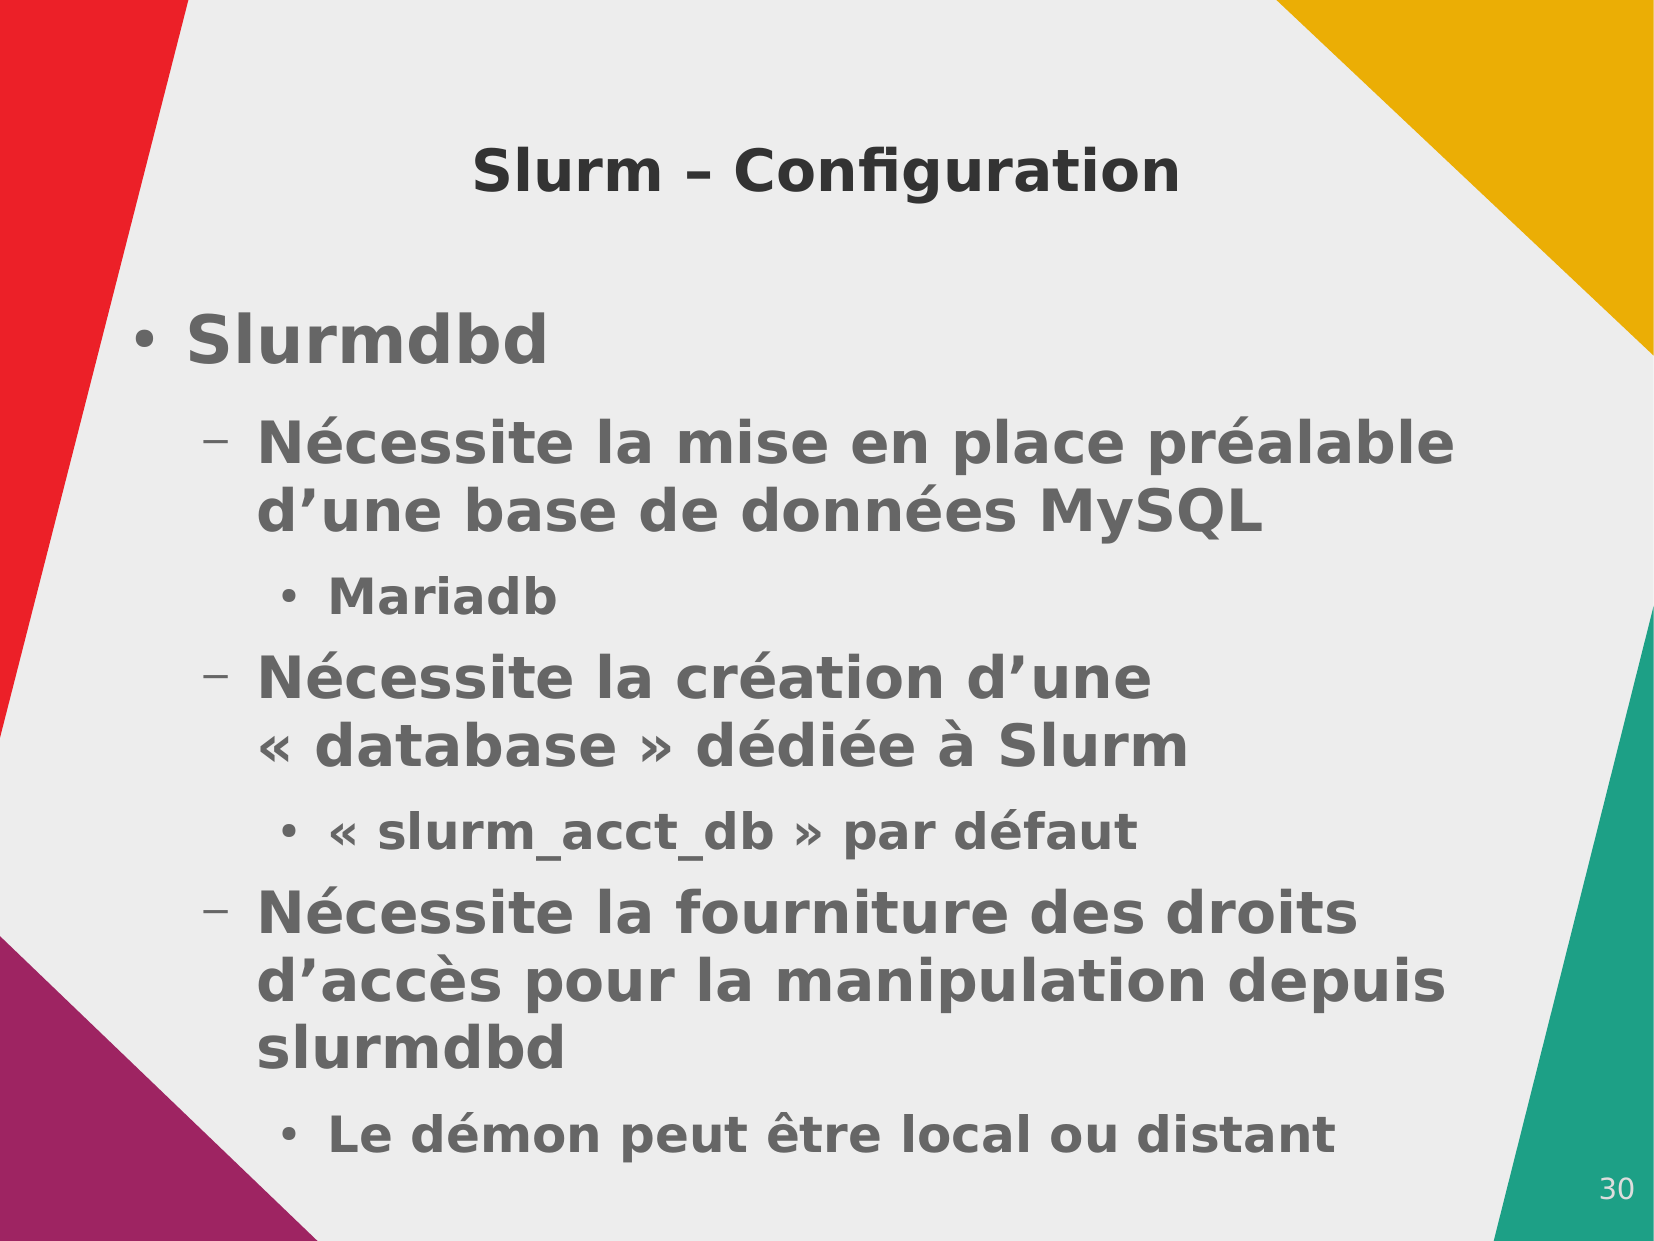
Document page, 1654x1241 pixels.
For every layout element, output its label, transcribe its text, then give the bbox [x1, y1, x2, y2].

list Slurmdbd Nécessite la mise en place préalable d’une base de données MySQL Mariadb Nécessite la création d’une « database » dédiée à Slurm « slurm_acct_db » par défaut Nécessite la fourniture des droits d’accès pour la manipulation depuis slurmdbd Le démon peut être local ou distant [114, 302, 1539, 1217]
title Slurm – Configuration [114, 73, 1539, 271]
